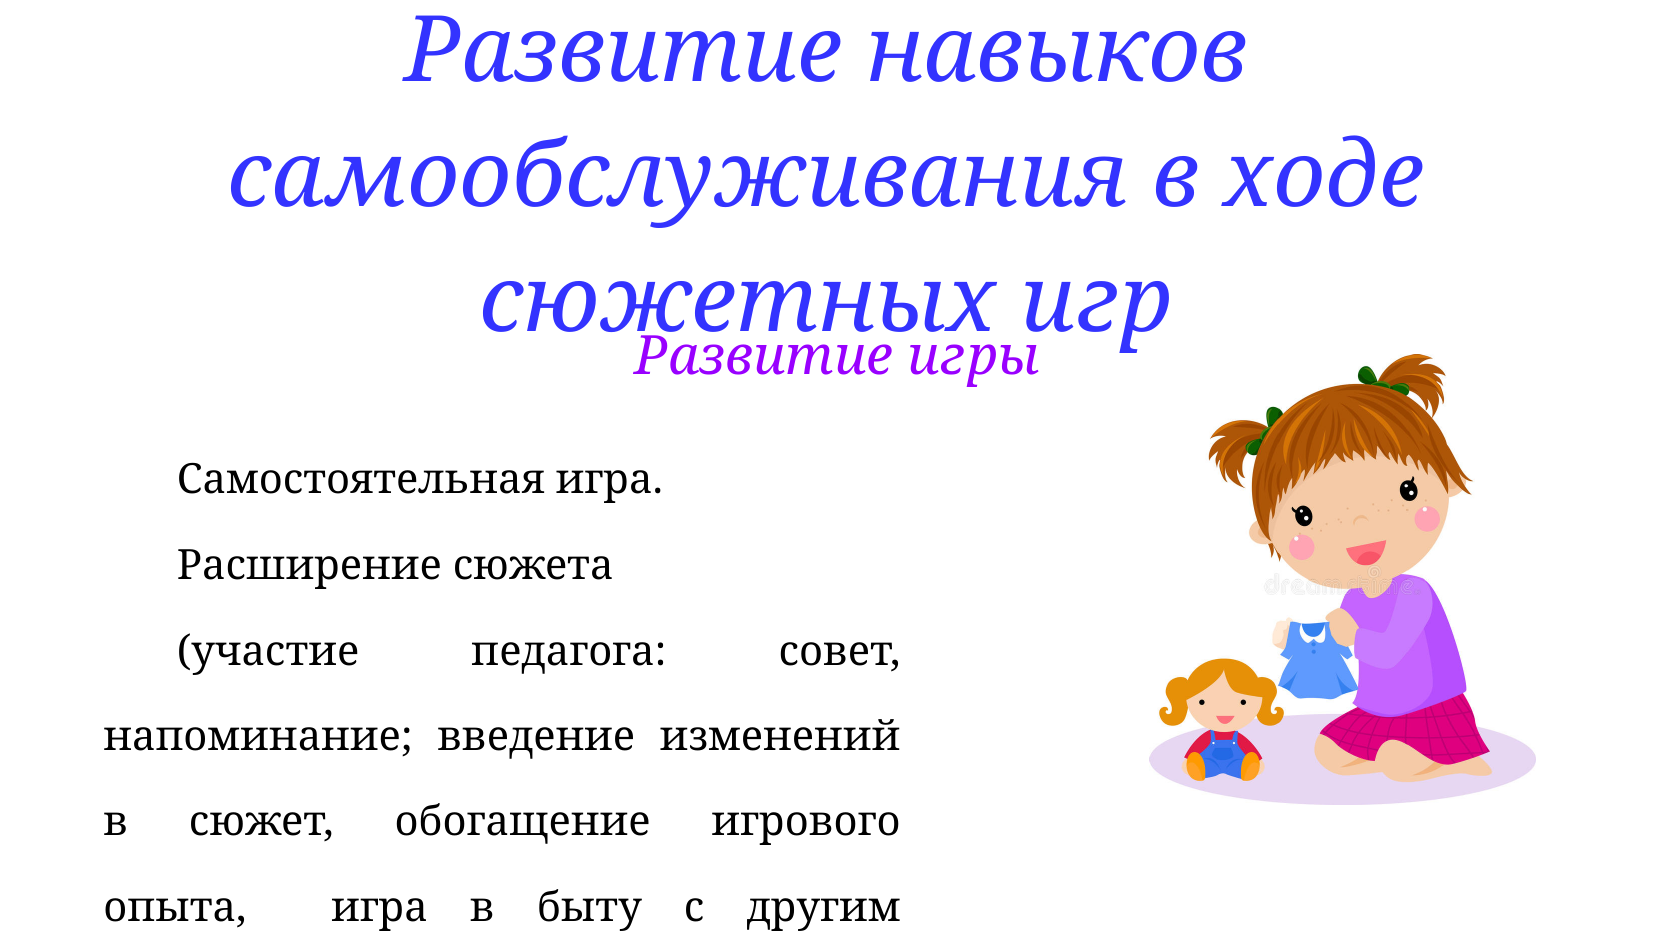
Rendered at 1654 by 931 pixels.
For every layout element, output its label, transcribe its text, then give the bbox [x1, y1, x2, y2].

text_box Развитие игры [620, 308, 1211, 433]
picture [1149, 354, 1536, 805]
title Развитие навыков самообслуживания в ходе сюжетных игр [82, 33, 1571, 309]
text_box Самостоятельная игра. Расширение сюжета (участие педагога: совет, напоминание; введение изменений в сюжет, обогащение игрового опыта, игра в быту с другим оборудованием). [88, 413, 916, 804]
